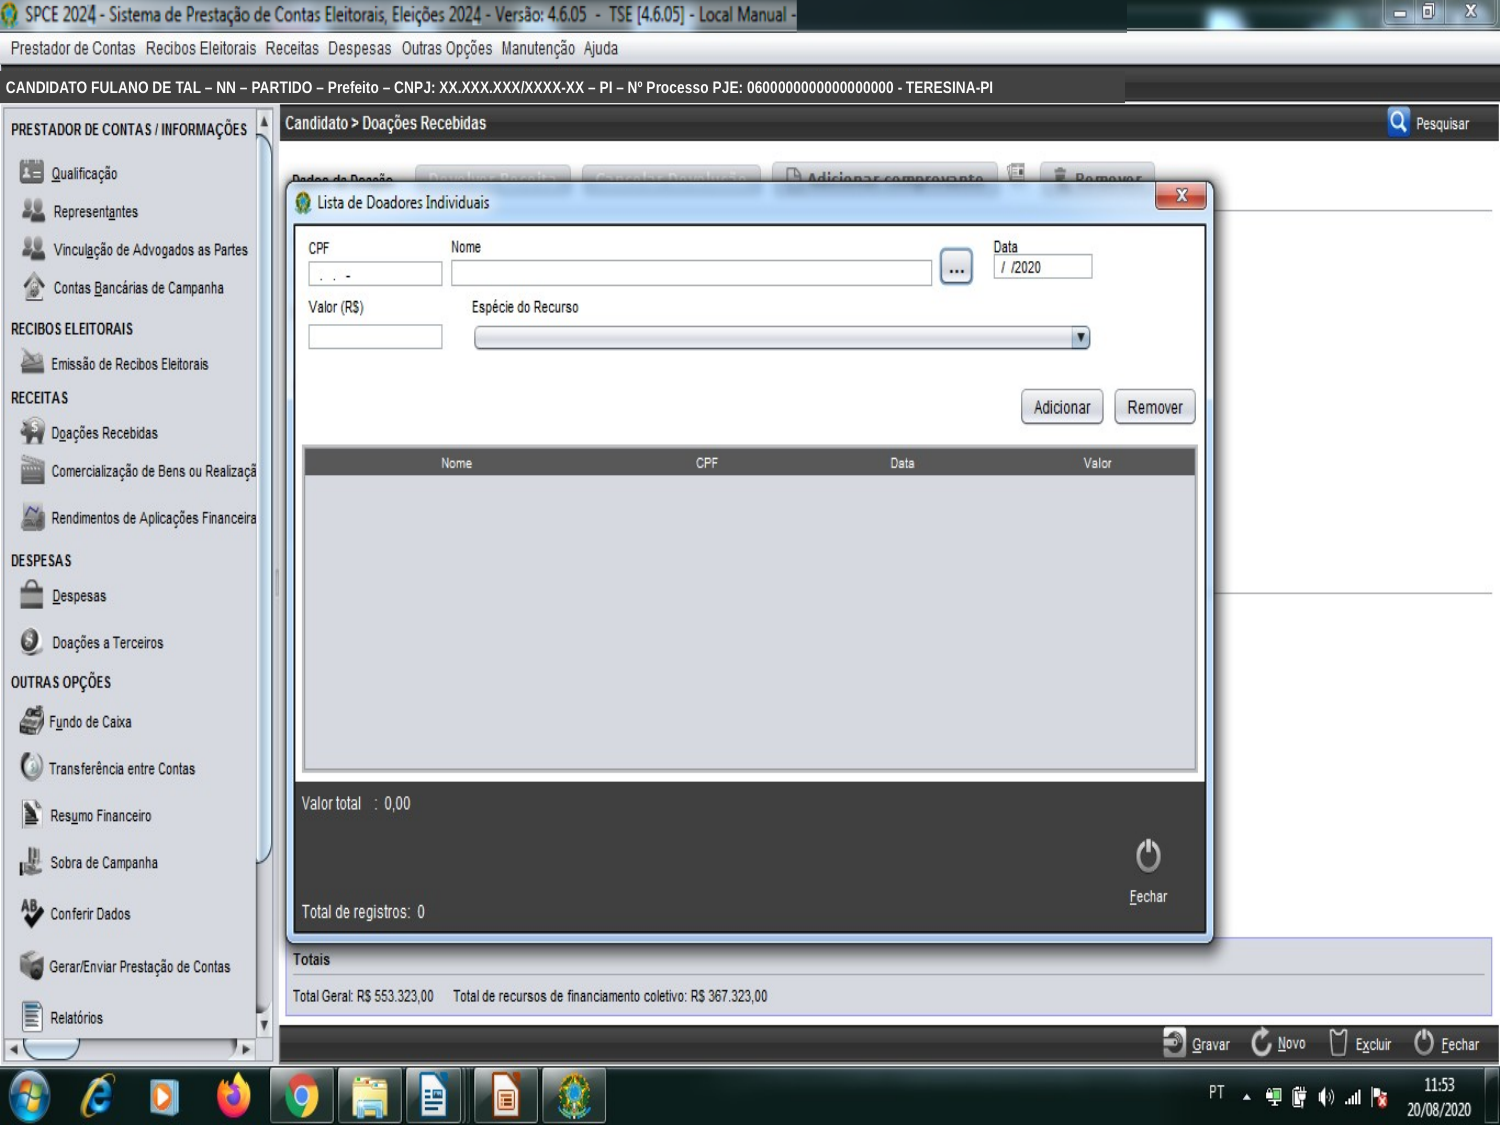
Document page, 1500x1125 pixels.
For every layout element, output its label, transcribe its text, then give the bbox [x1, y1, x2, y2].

picture [0, 0, 1500, 1125]
text_box CANDIDATO FULANO DE TAL – NN – PARTIDO – Prefeito – CNPJ: XX.XXX.XXX/XXXX-XX – PI – Nº Processo PJE: 0600000000000000000 - TERESINA-PI [0, 70, 1125, 104]
